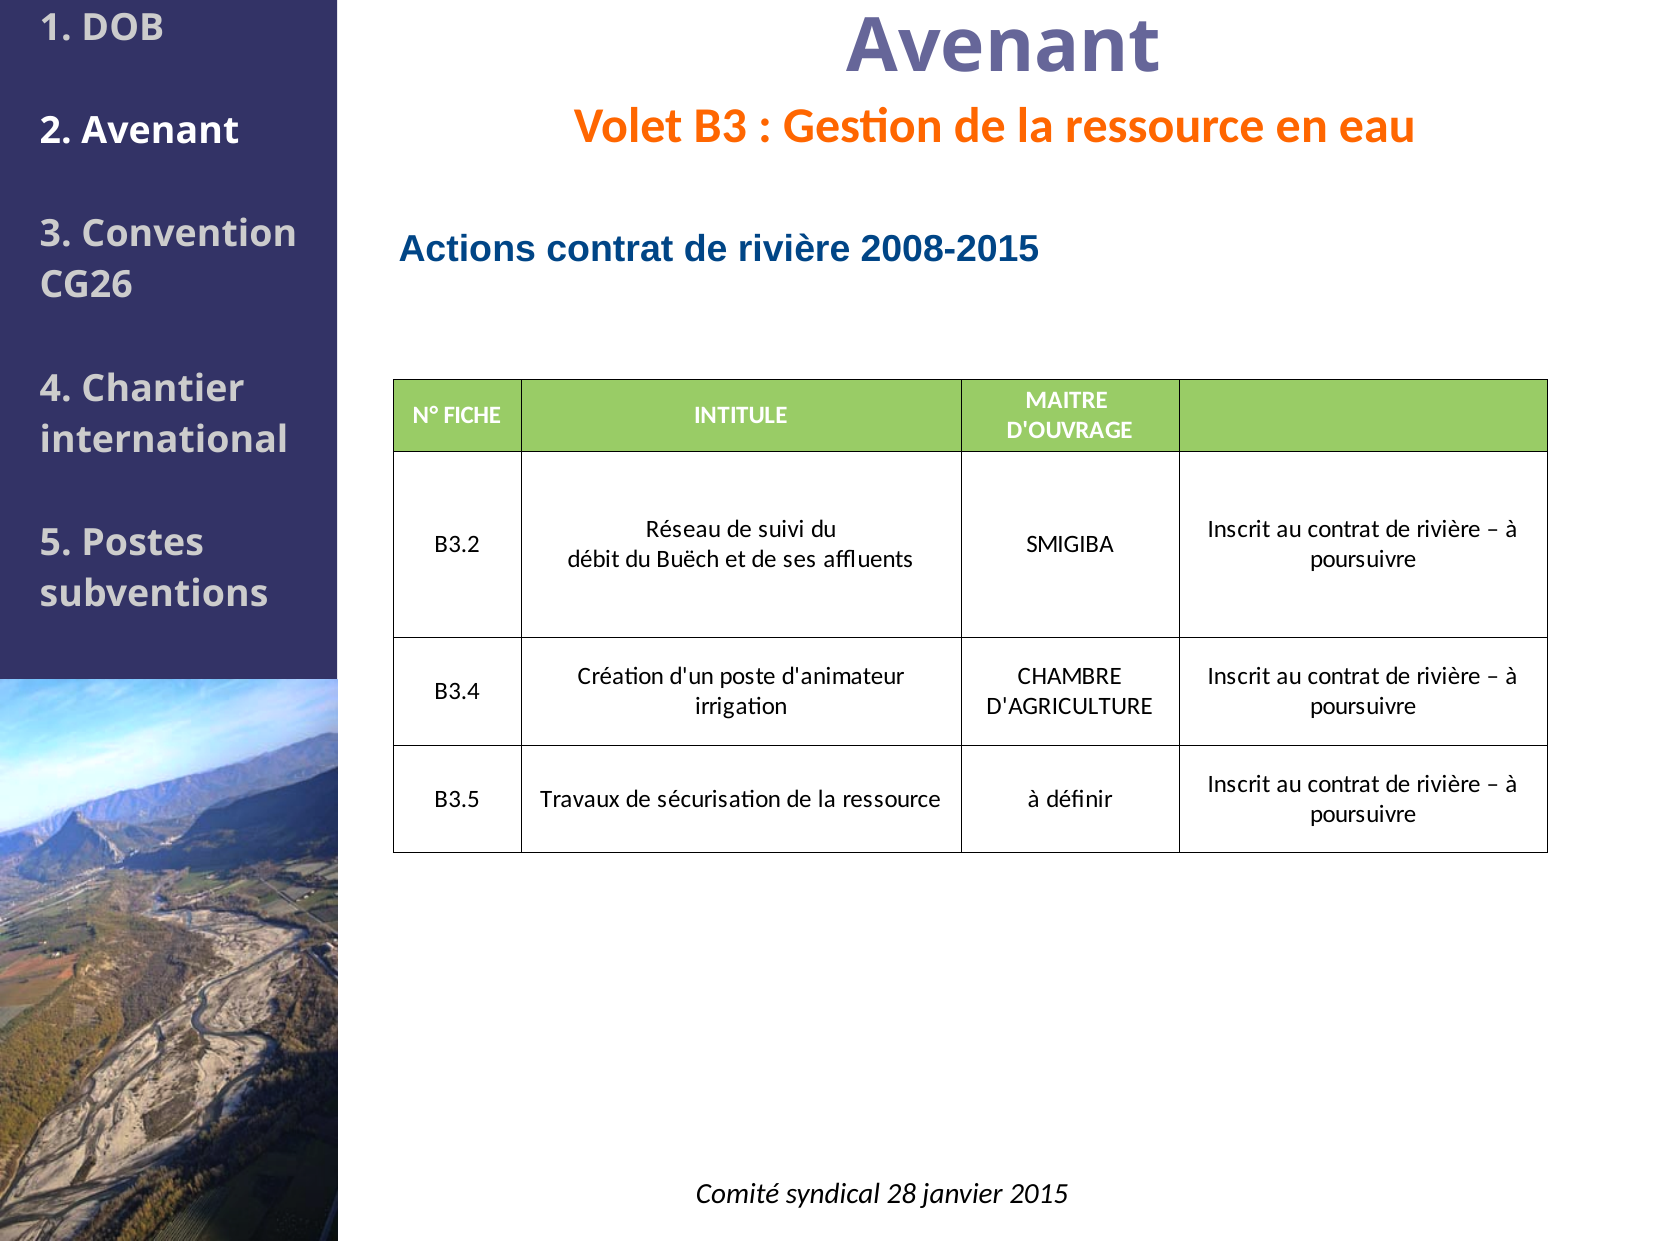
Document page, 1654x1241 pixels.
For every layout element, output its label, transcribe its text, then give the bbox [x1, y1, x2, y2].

picture [0, 679, 338, 1241]
text_box 1. DOB 2. Avenant 3. Convention CG26 4. Chantier international 5. Postes subventions 6. Natura [0, 0, 338, 679]
text_box Actions contrat de rivière 2008-2015 [383, 220, 1182, 319]
text_box Volet B3 : Gestion de la ressource en eau [360, 97, 1630, 1146]
text_box Avenant [324, 0, 1654, 242]
picture [392, 379, 1550, 856]
